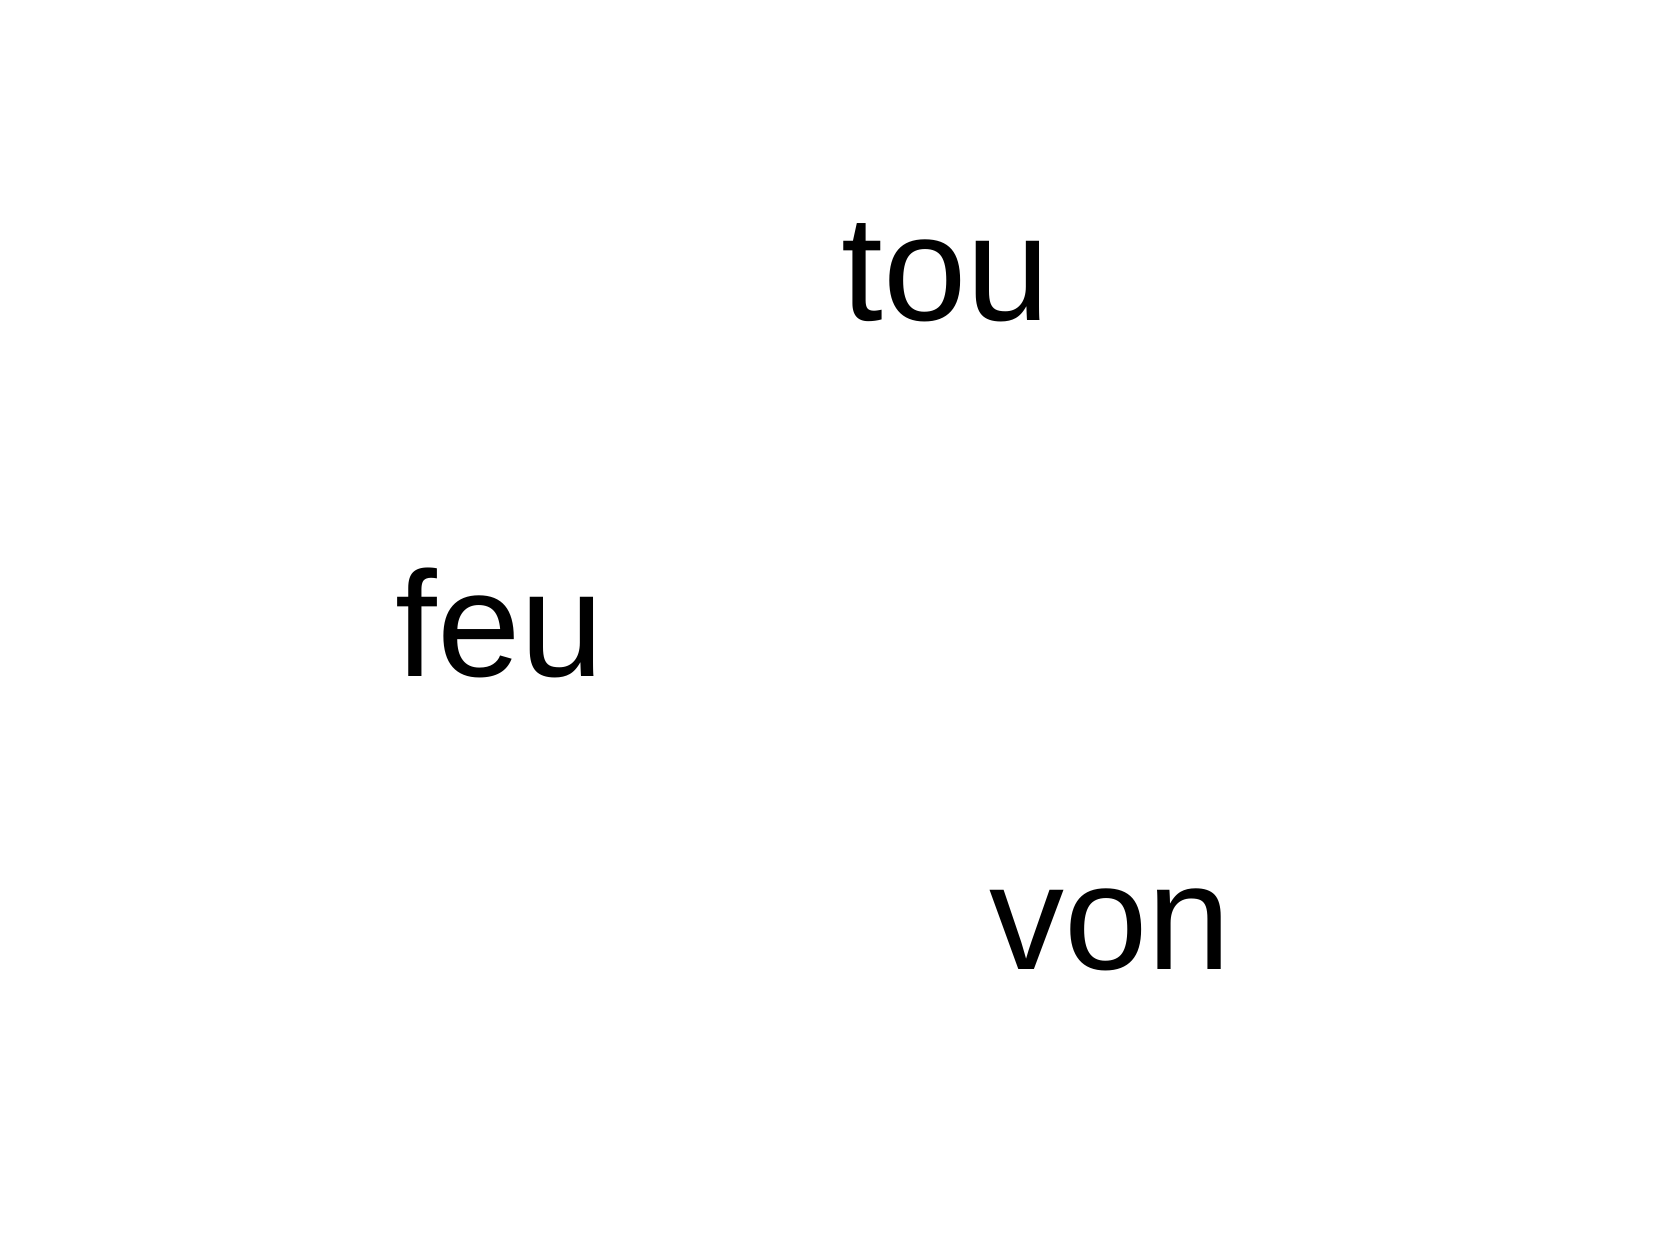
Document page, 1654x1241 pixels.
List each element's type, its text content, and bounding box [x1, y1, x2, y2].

text_box von [974, 826, 1300, 1010]
text_box tou [826, 177, 1211, 360]
text_box feu [380, 533, 1279, 717]
